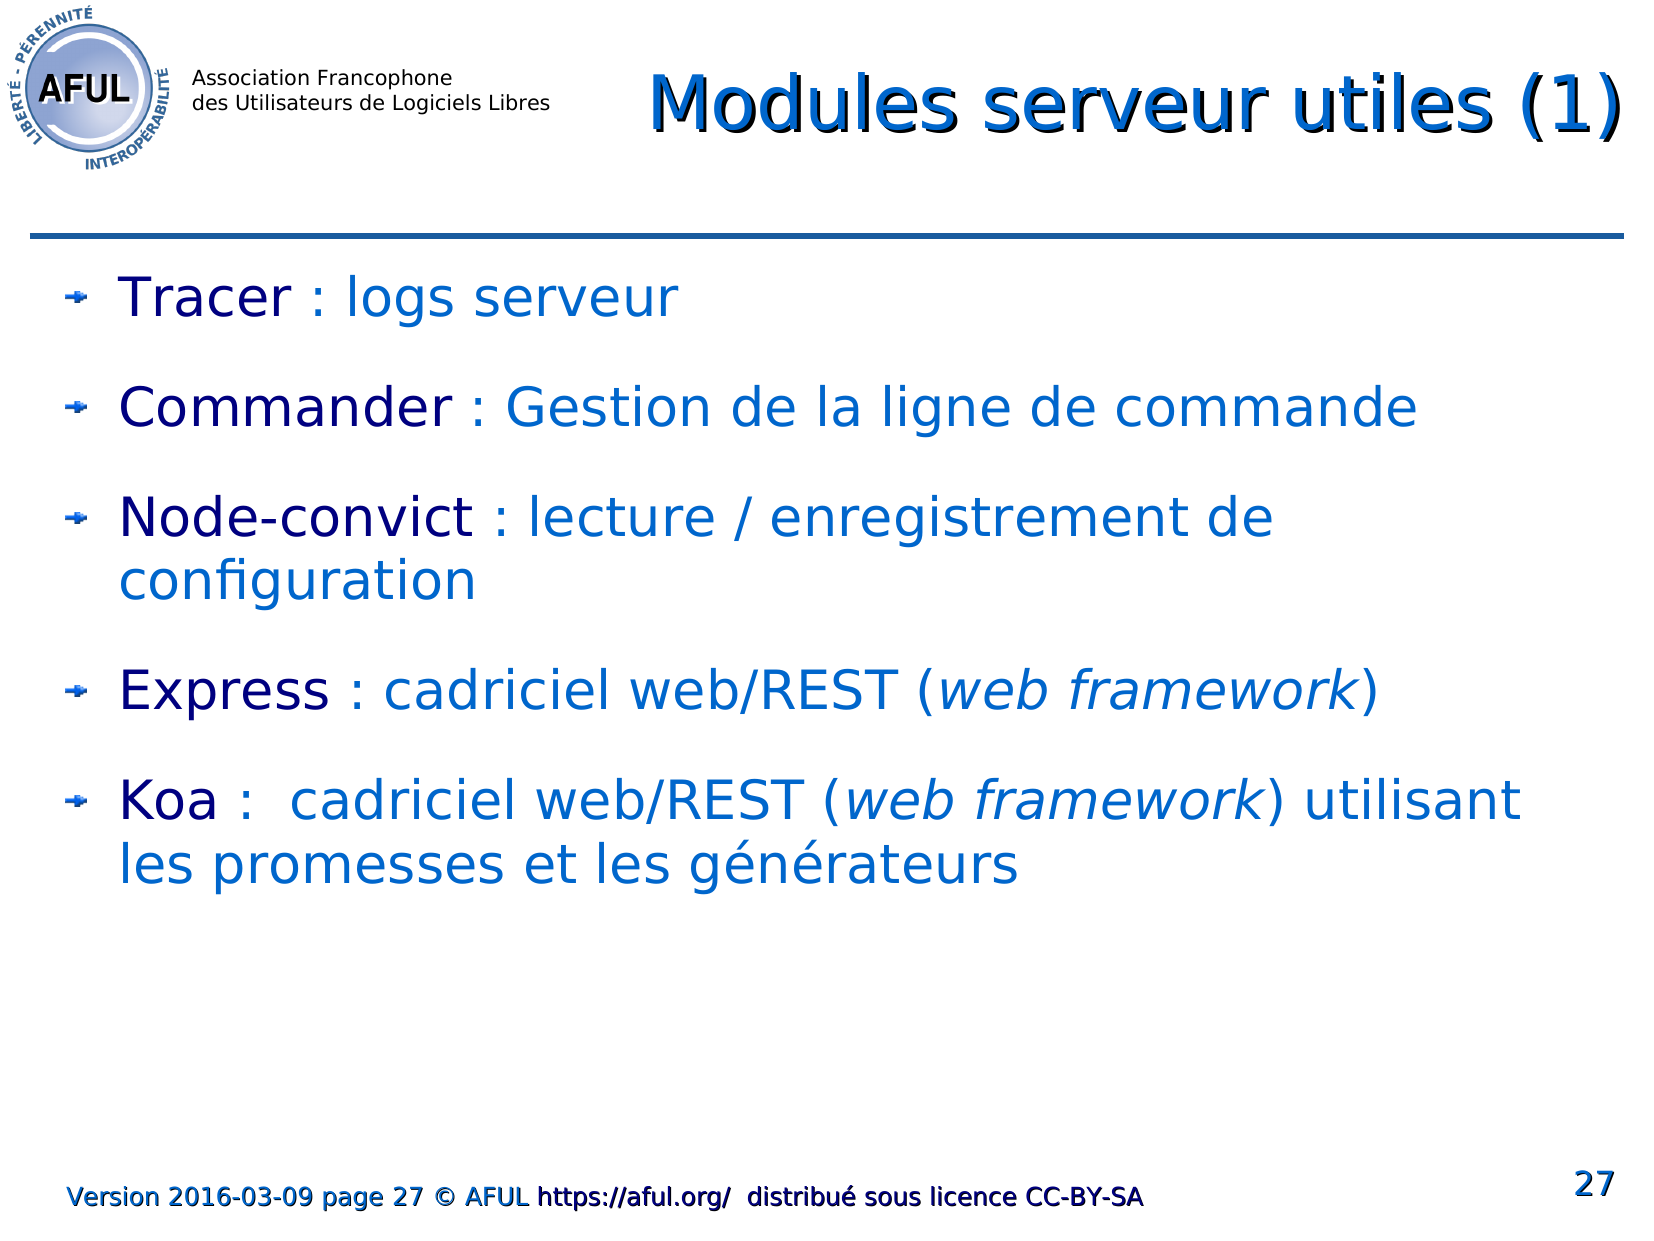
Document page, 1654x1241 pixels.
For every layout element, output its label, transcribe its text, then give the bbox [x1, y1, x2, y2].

list Tracer : logs serveur Commander : Gestion de la ligne de commande Node-convict : lecture / enregistrement de configuration Express : cadriciel web/REST (web framework) Koa : cadriciel web/REST (web framework) utilisant les promesses et les générateurs [47, 265, 1595, 1211]
title Modules serveur utiles (1) [501, 0, 1625, 207]
picture [0, 0, 178, 178]
